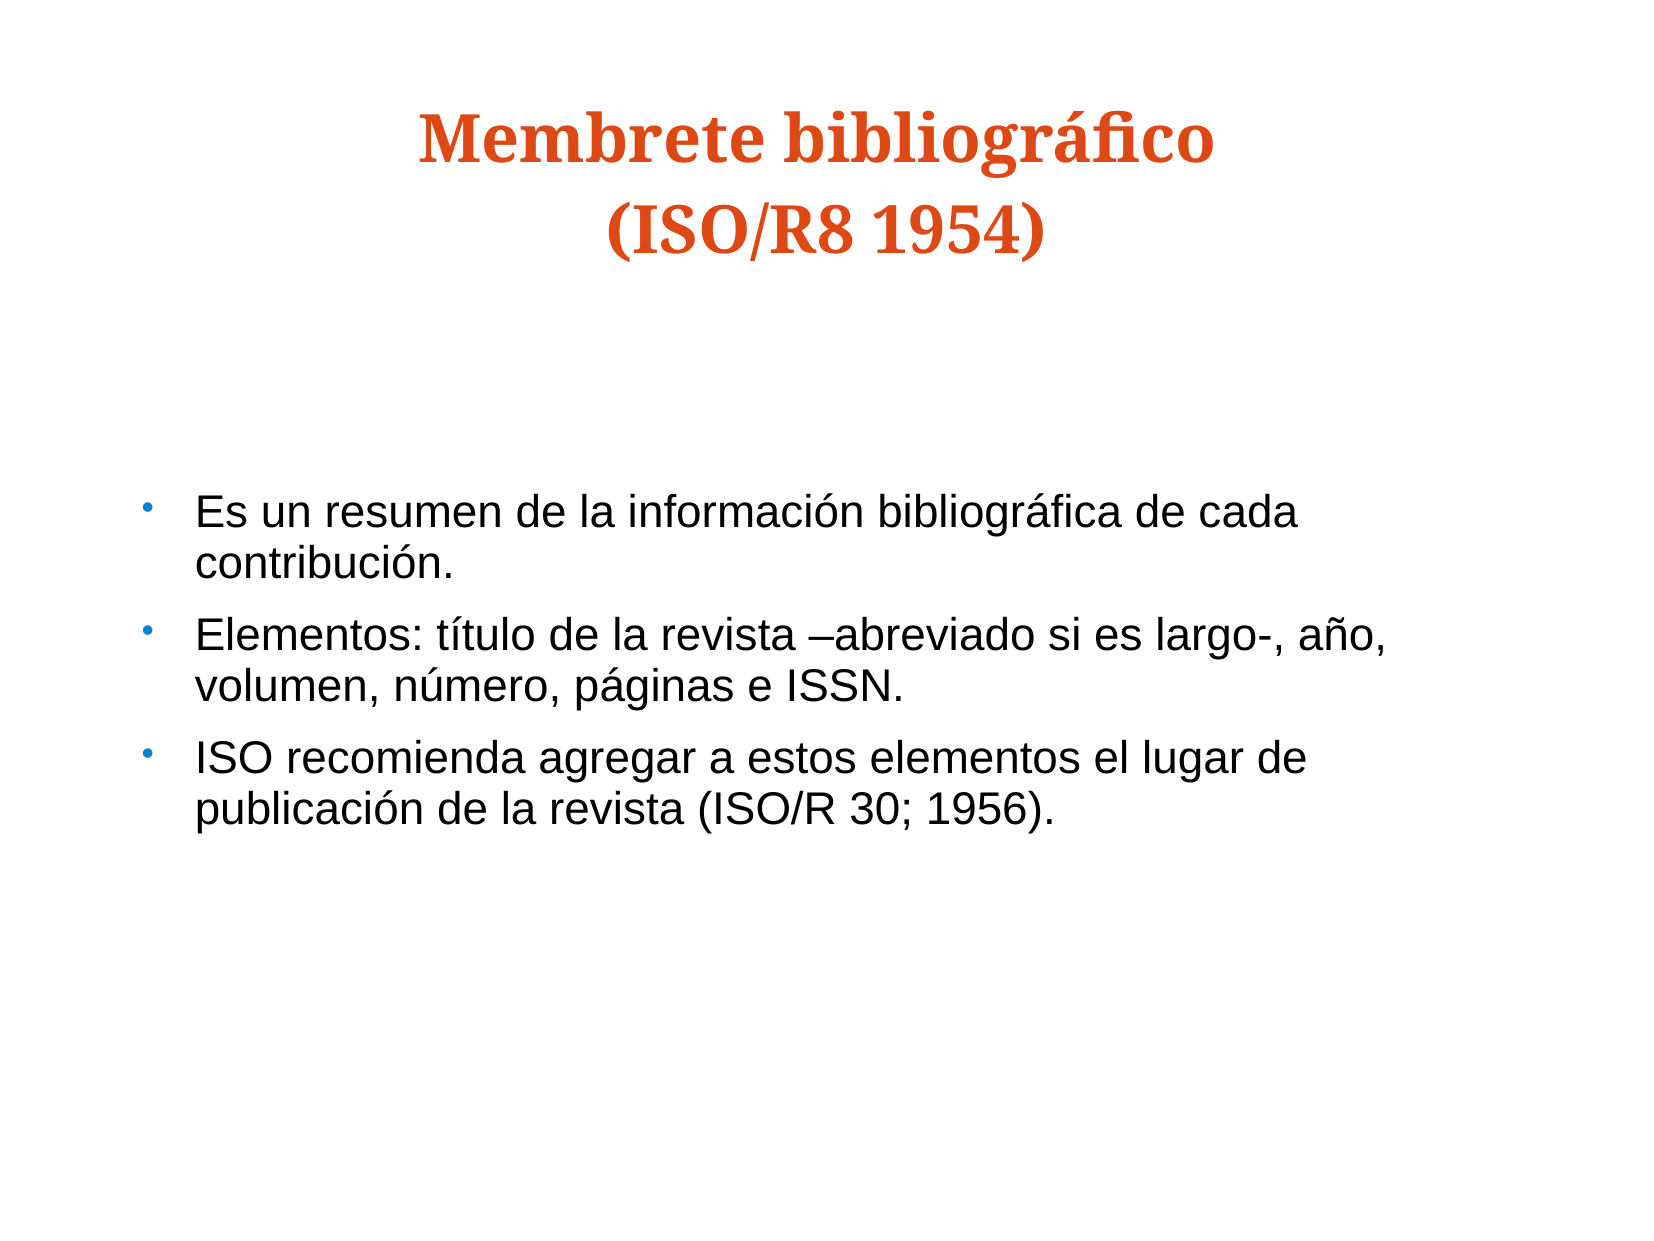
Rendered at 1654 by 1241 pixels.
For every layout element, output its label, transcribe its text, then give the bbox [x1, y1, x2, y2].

list Es un resumen de la información bibliográfica de cada contribución. Elementos: título de la revista –abreviado si es largo-, año, volumen, número, páginas e ISSN. ISO recomienda agregar a estos elementos el lugar de publicación de la revista (ISO/R 30; 1956). [124, 343, 1532, 1063]
title Membrete bibliográfico (ISO/R8 1954) [124, 78, 1530, 287]
